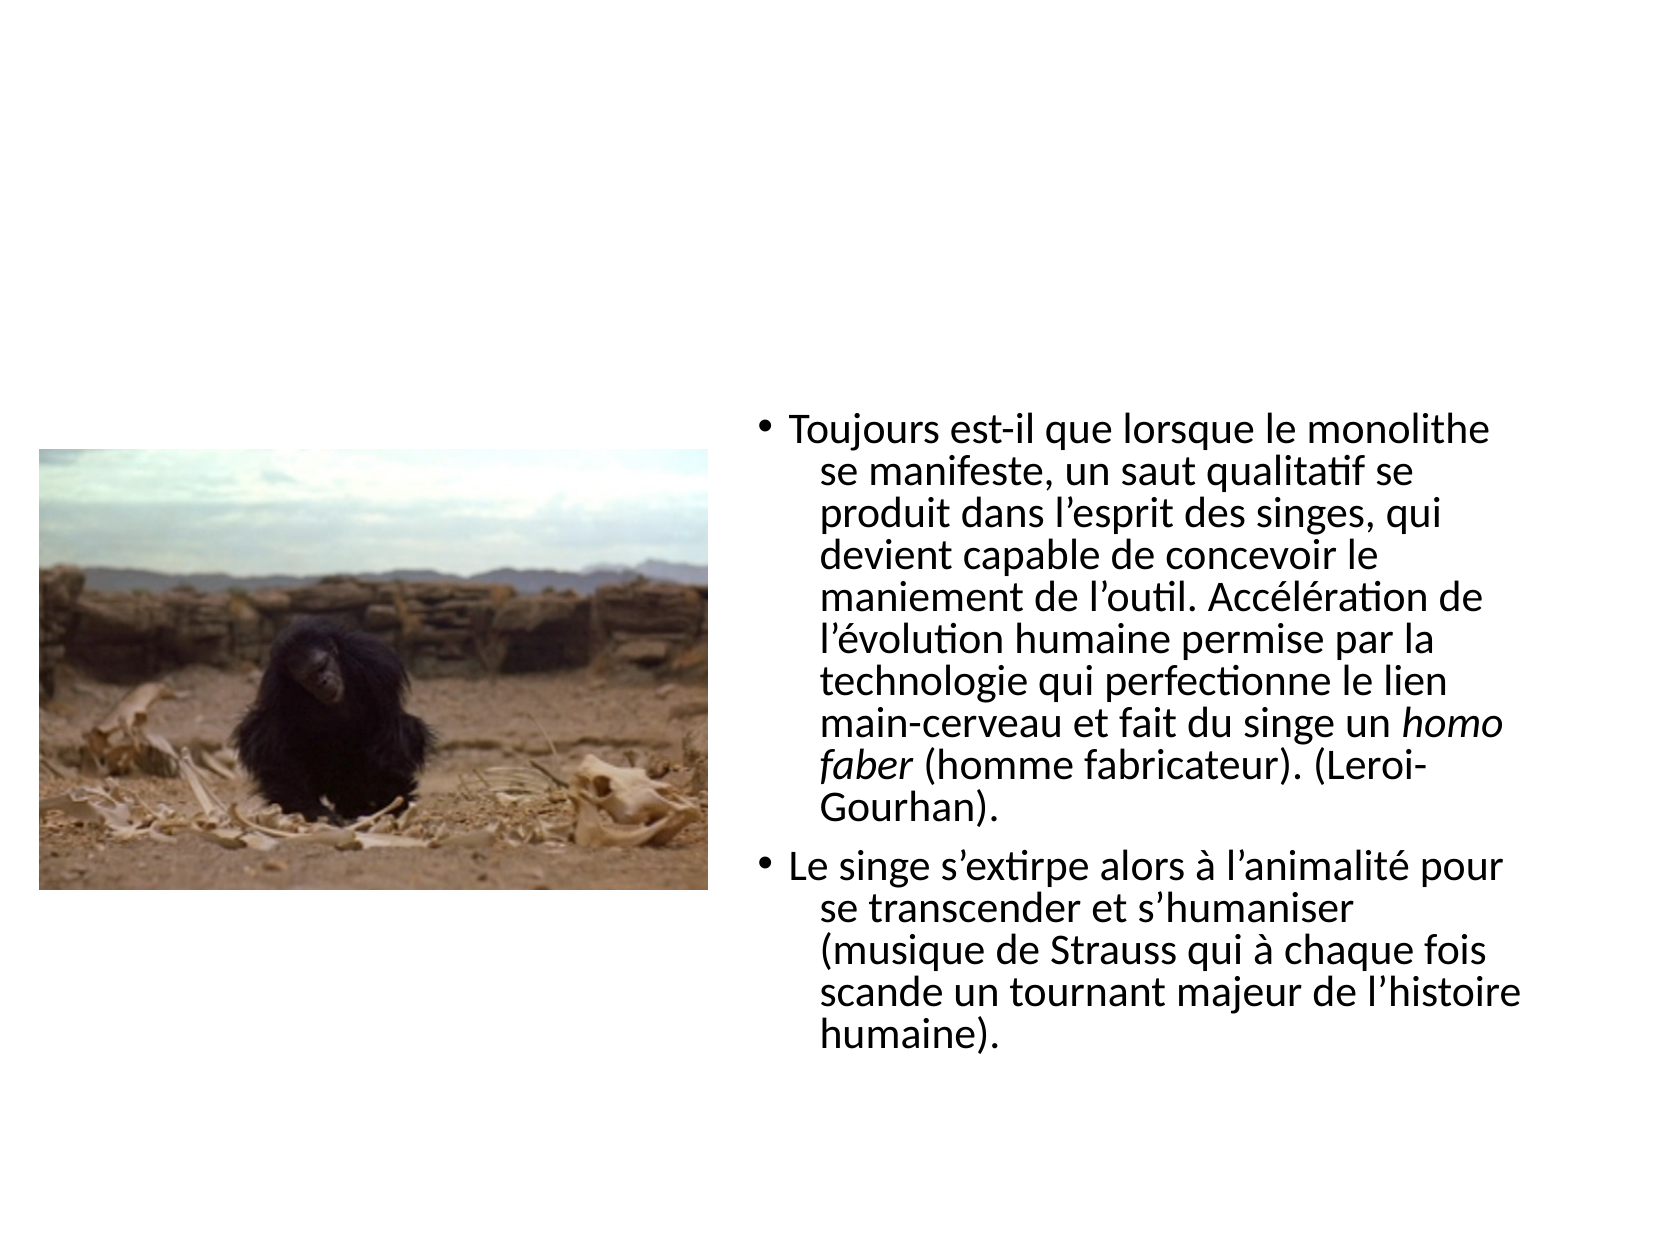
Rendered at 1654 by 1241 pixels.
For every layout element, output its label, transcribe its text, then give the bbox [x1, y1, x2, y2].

picture [39, 449, 708, 890]
list Toujours est-il que lorsque le monolithe se manifeste, un saut qualitatif se produit dans l’esprit des singes, qui devient capable de concevoir le maniement de l’outil. Accélération de l’évolution humaine permise par la technologie qui perfectionne le lien main-cerveau et fait du singe un homo faber (homme fabricateur). (Leroi-Gourhan). Le singe s’extirpe alors à l’animalité pour se transcender et s’humaniser (musique de Strauss qui à chaque fois scande un tournant majeur de l’histoire humaine). [742, 402, 1540, 993]
